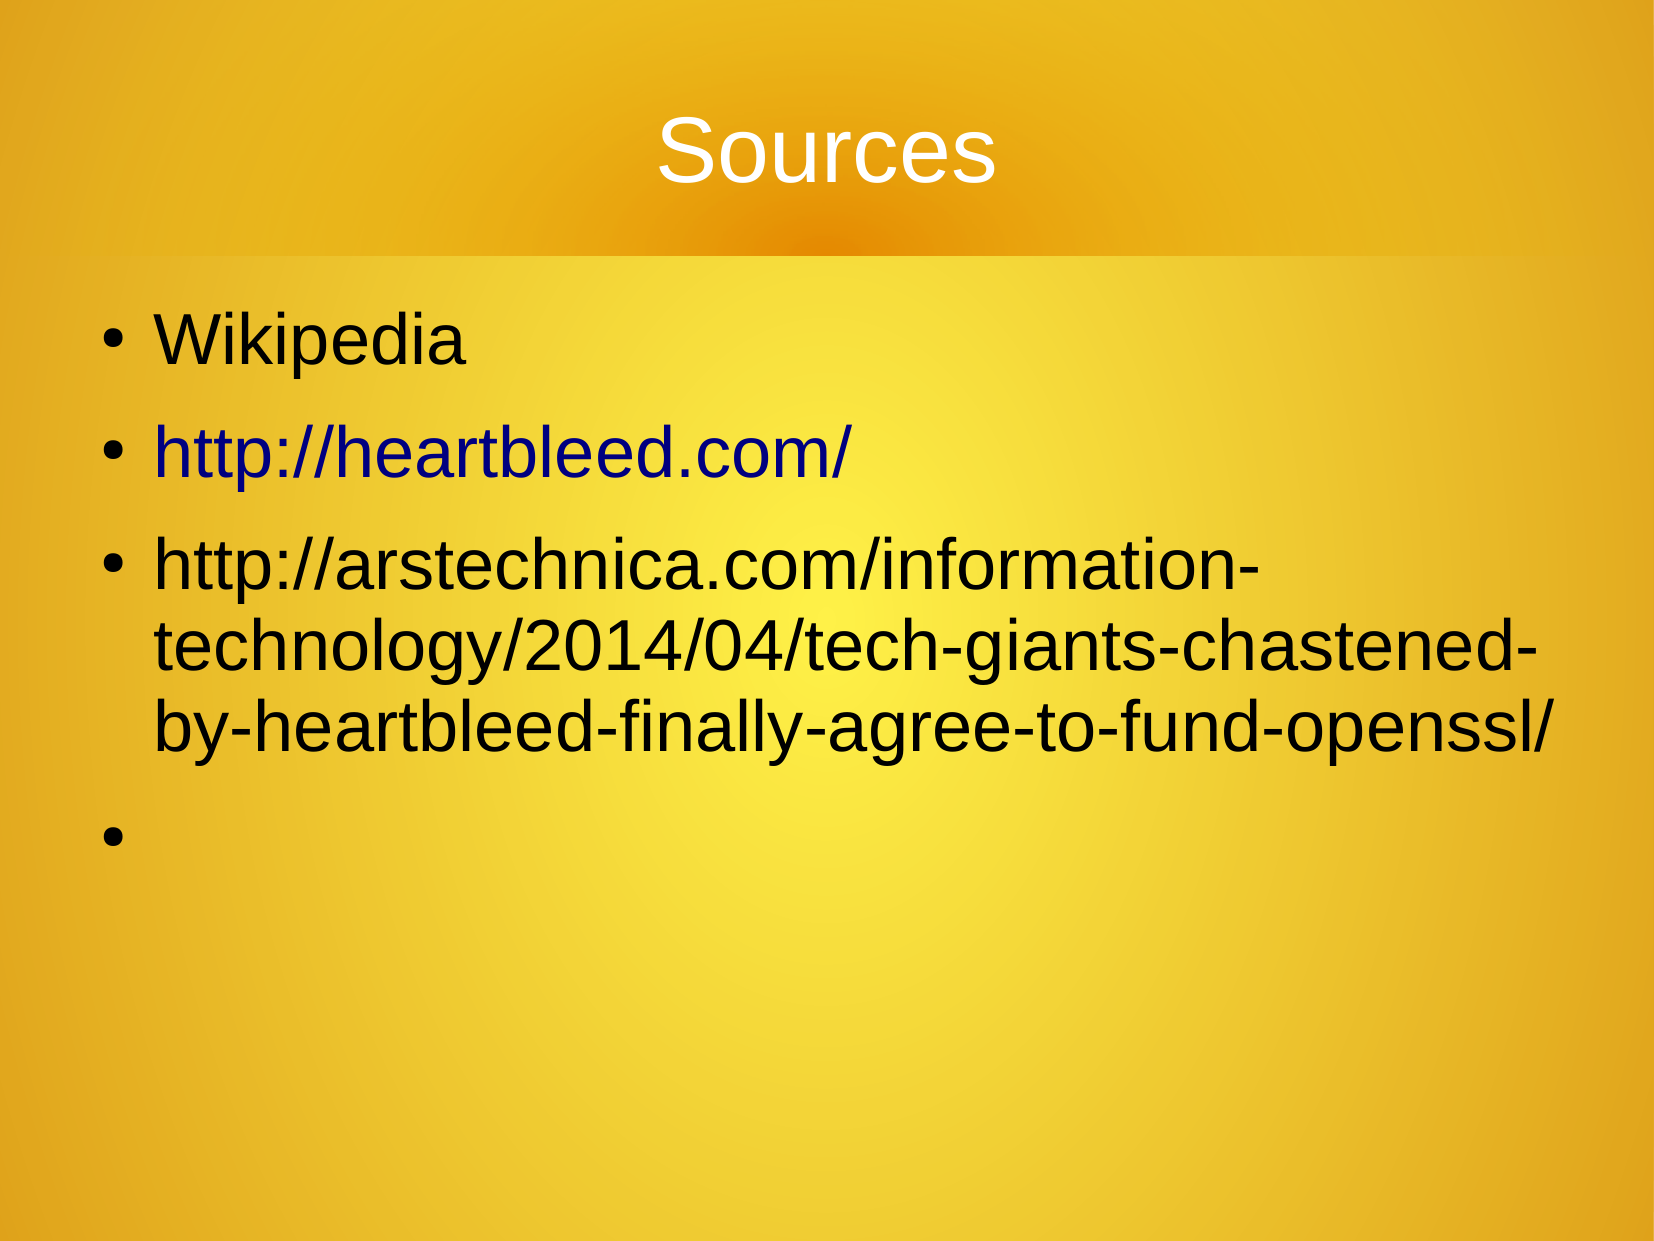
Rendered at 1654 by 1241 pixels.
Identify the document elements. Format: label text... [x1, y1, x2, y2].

title Sources [82, 47, 1571, 252]
list Wikipedia http://heartbleed.com/ http://arstechnica.com/information-technology/2014/04/tech-giants-chastened-by-heartbleed-finally-agree-to-fund-openssl/ [82, 299, 1571, 1019]
